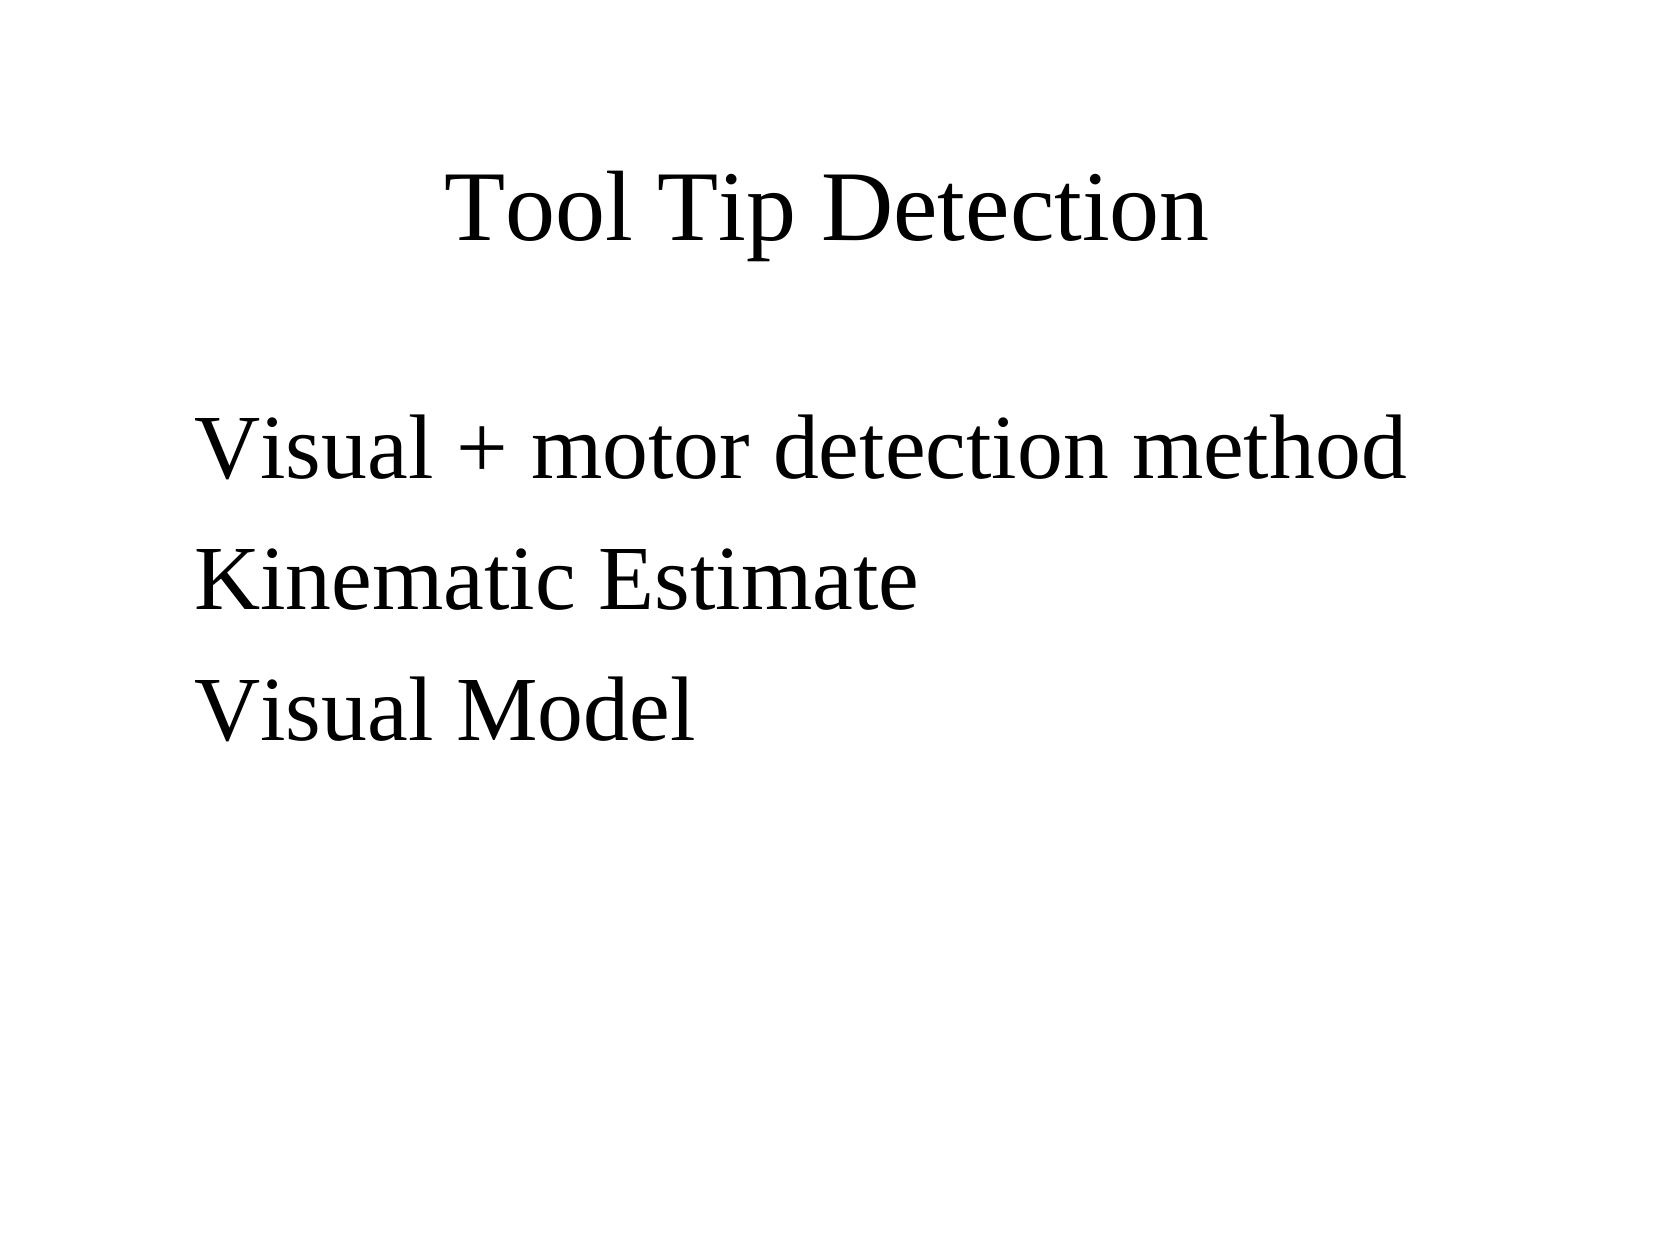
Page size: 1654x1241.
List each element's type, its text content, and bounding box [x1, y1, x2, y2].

title Tool Tip Detection [121, 102, 1534, 311]
list Visual + motor detection method Kinematic Estimate Visual Model [176, 396, 1589, 1179]
